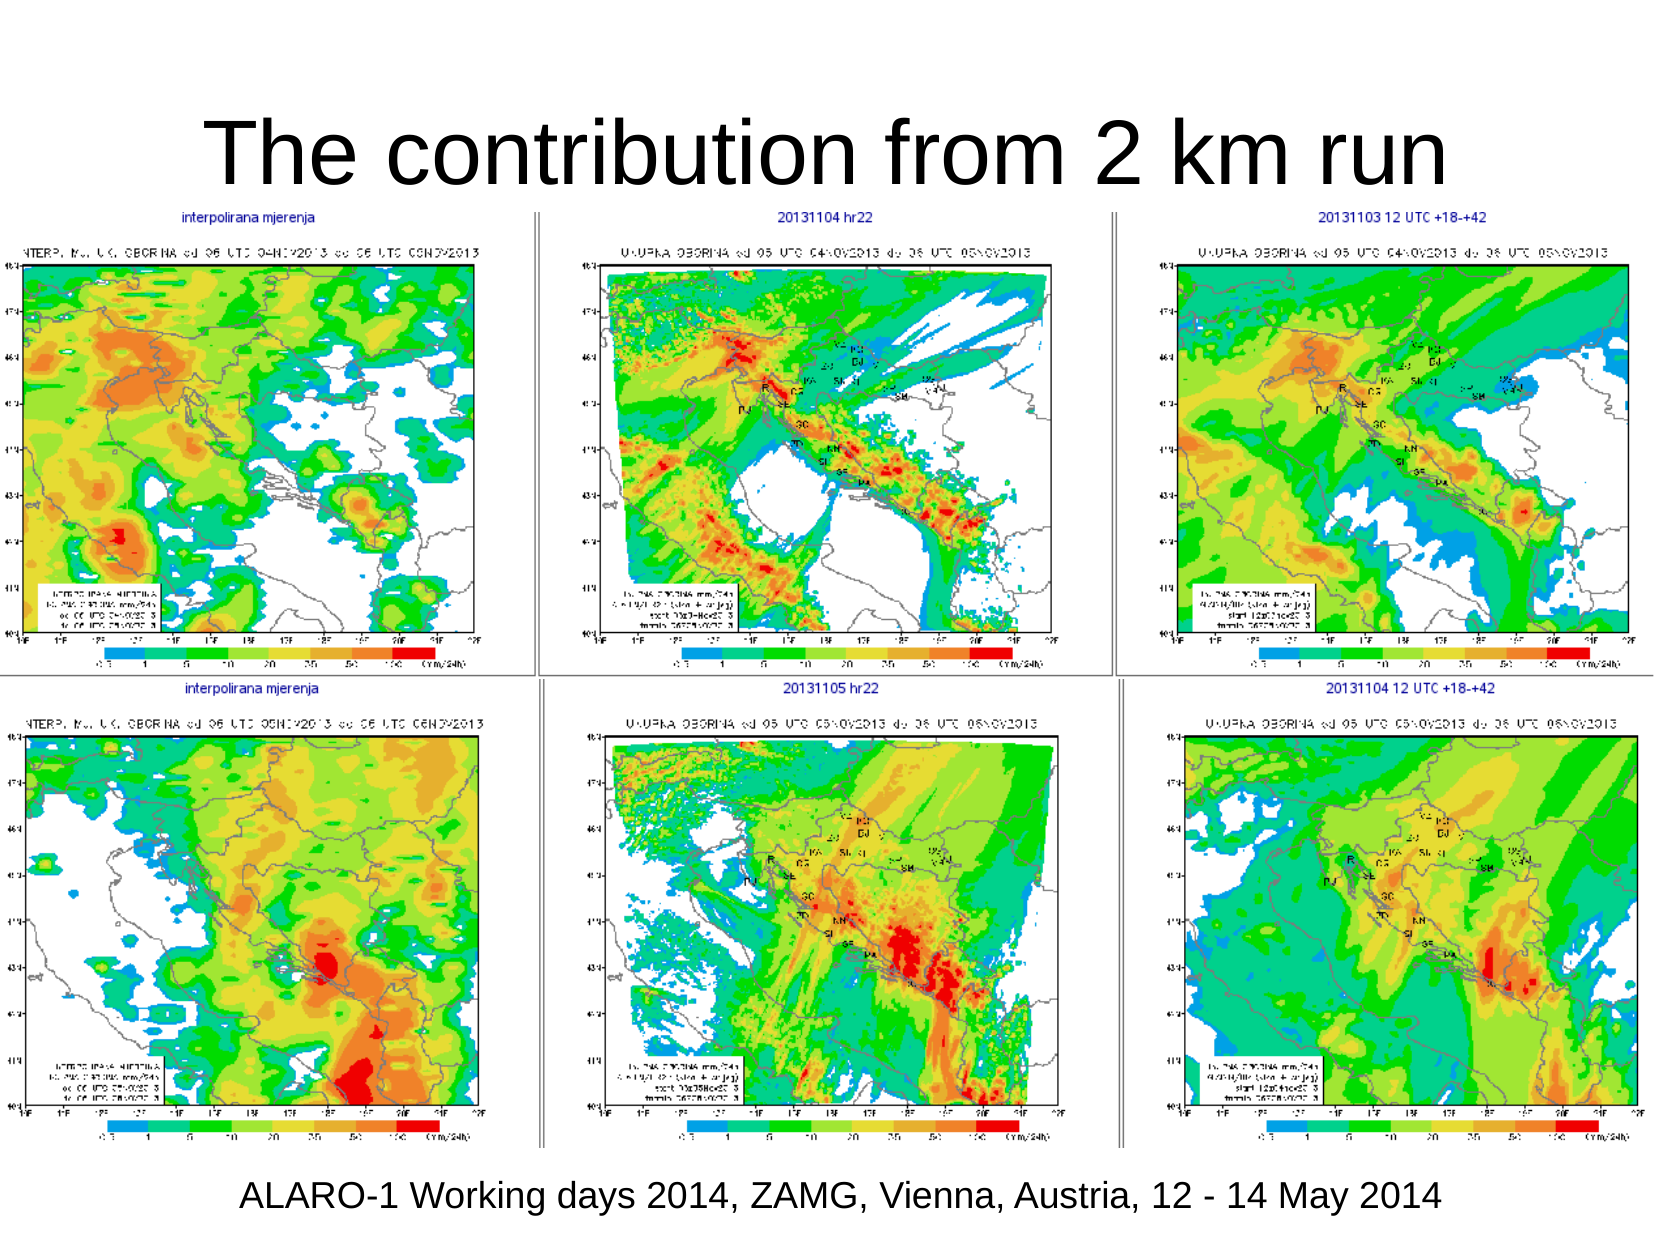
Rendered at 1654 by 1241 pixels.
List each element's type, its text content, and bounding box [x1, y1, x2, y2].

text_box ALARO-1 Working days 2014, ZAMG, Vienna, Austria, 12 - 14 May 2014 [224, 1167, 1467, 1225]
picture [0, 212, 1654, 1148]
title The contribution from 2 km run [82, 49, 1571, 257]
